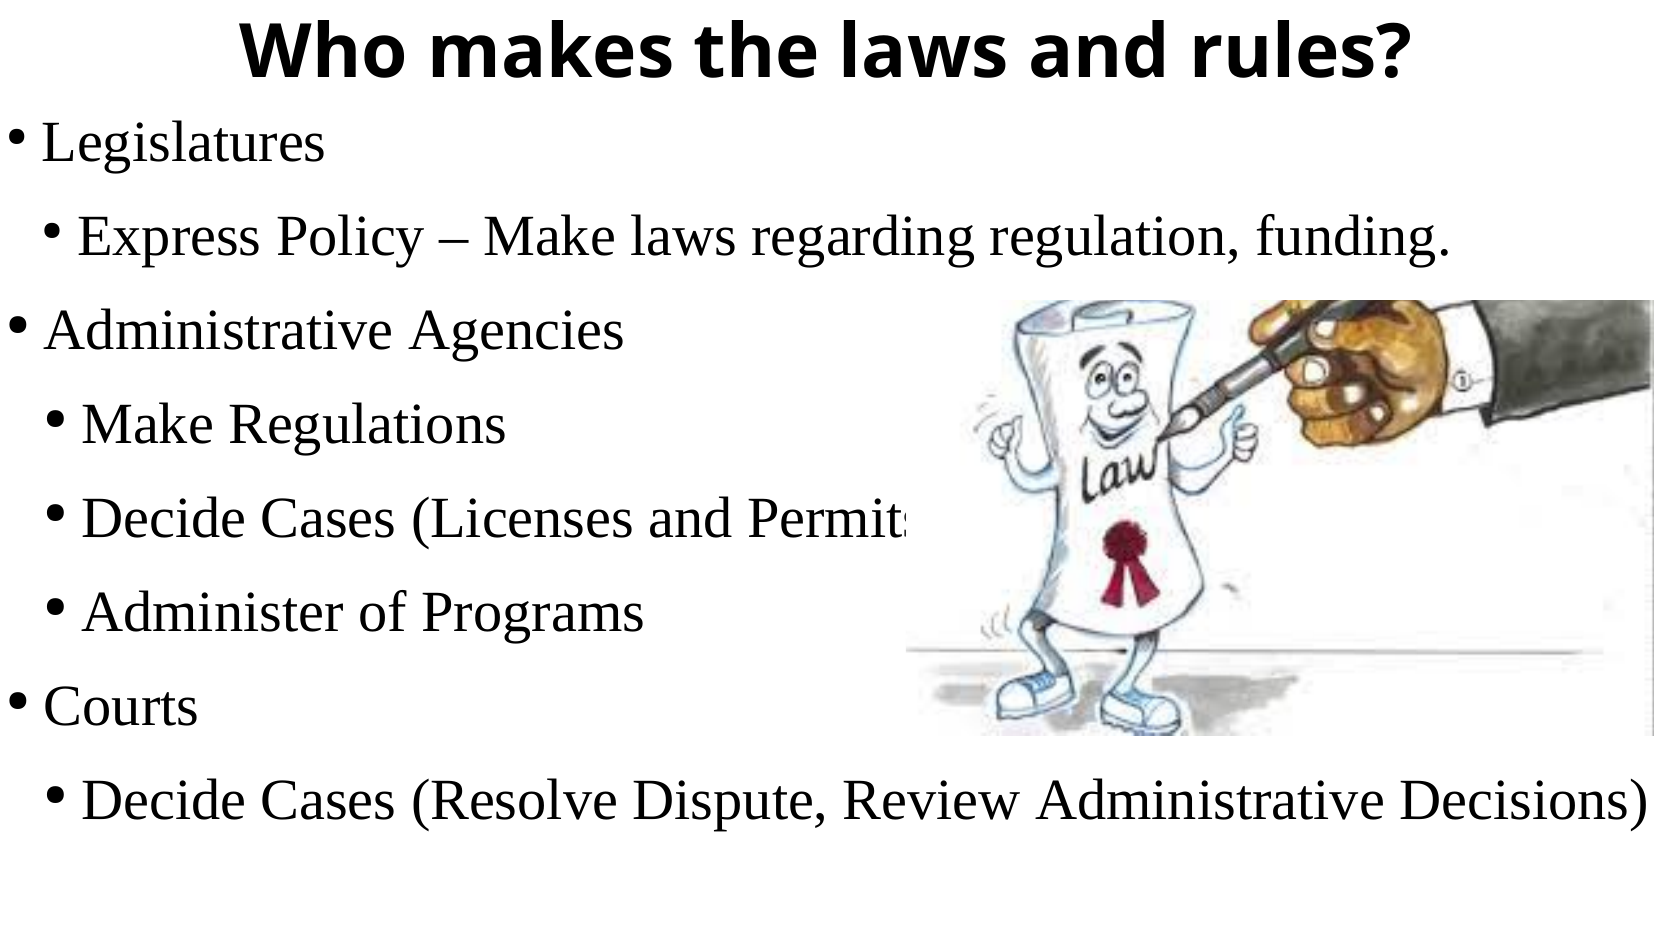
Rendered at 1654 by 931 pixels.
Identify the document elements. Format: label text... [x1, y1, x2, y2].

text_box Legislatures Express Policy – Make laws regarding regulation, funding. Administrative Agencies Make Regulations Decide Cases (Licenses and Permits) Administer of Programs Courts Decide Cases (Resolve Dispute, Review Administrative Decisions) [0, 96, 1654, 867]
title Who makes the laws and rules? [0, 0, 1654, 96]
picture [905, 300, 1654, 736]
